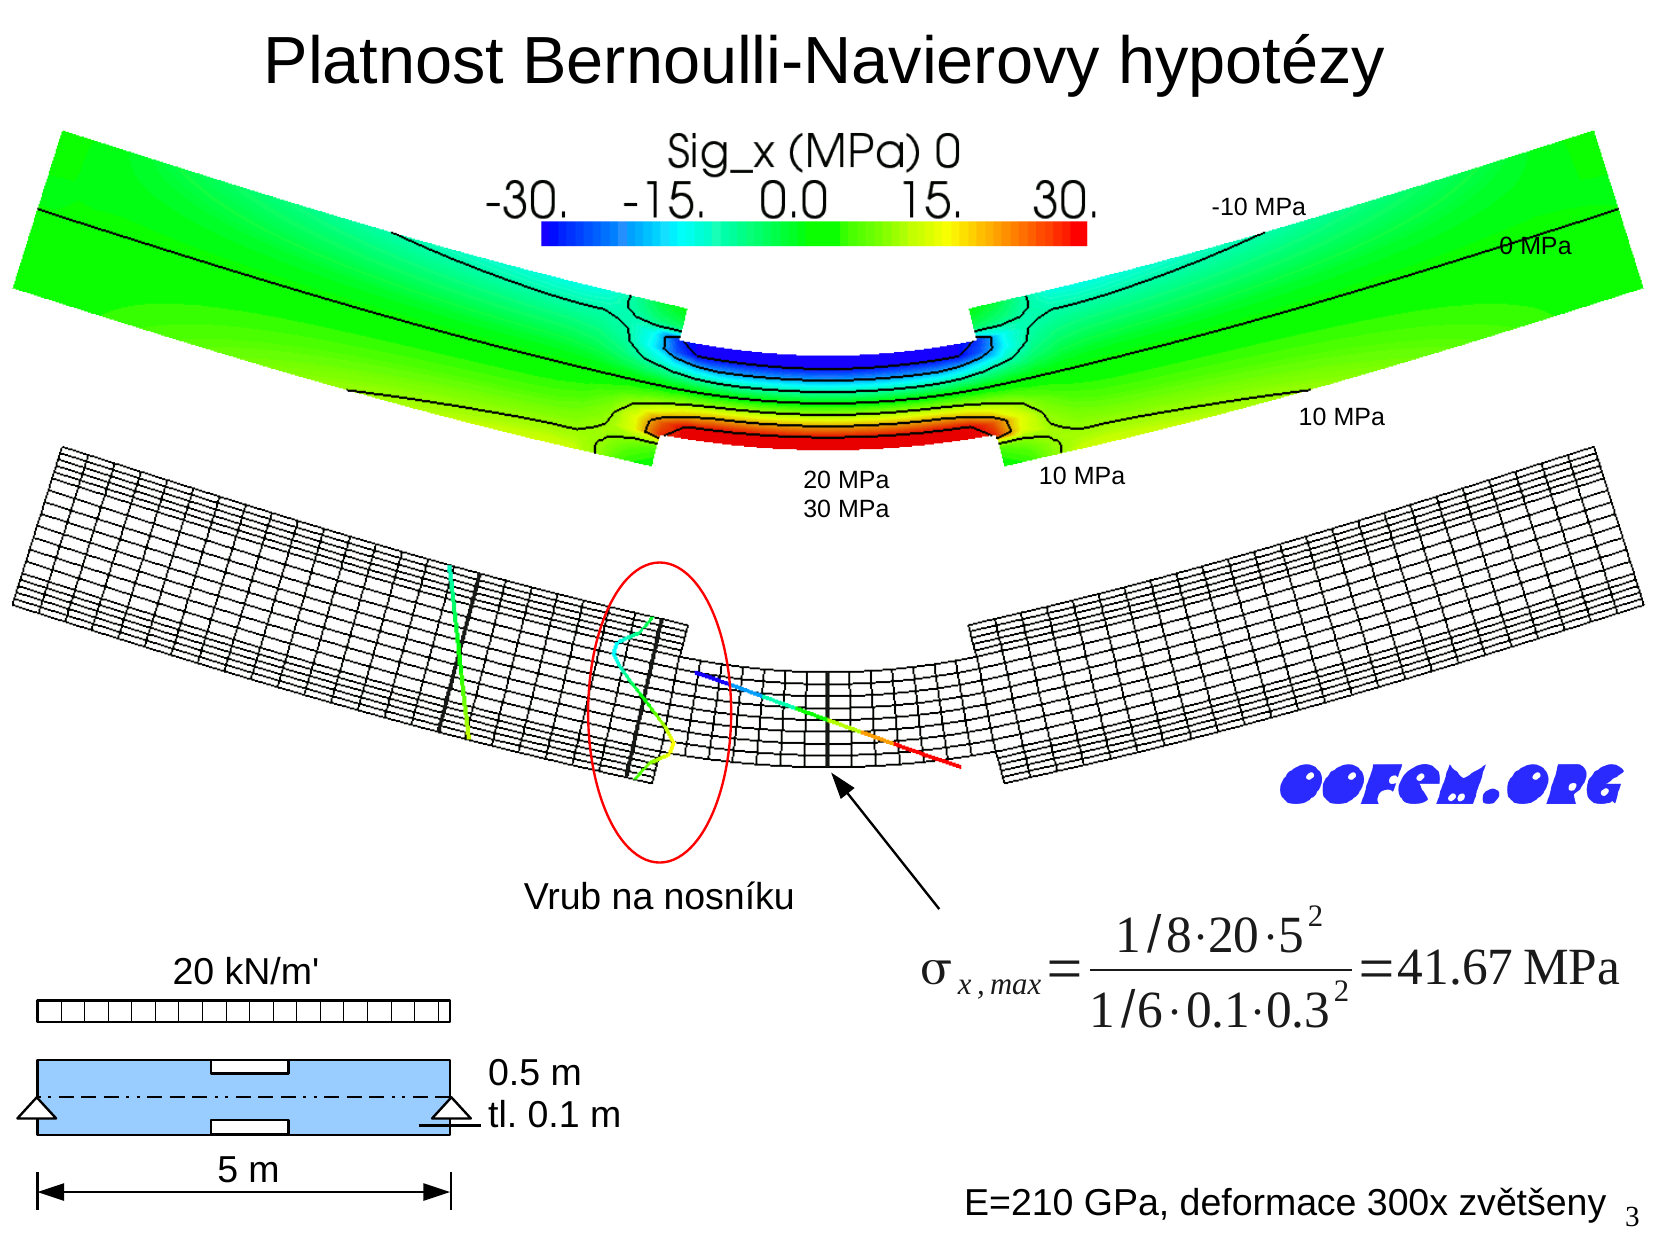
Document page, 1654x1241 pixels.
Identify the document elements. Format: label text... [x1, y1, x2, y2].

text_box 0.5 m tl. 0.1 m [473, 1043, 634, 1152]
text_box E=210 GPa, deformace 300x zvětšeny [949, 1174, 1617, 1236]
text_box 5 m [202, 1140, 295, 1202]
text_box -10 MPa [1196, 185, 1330, 232]
text_box 0 MPa [1484, 224, 1618, 271]
picture [4, 110, 1654, 804]
picture [590, 564, 729, 799]
text_box [37, 1000, 450, 1023]
text_box Vrub na nosníku [508, 867, 810, 930]
title Platnost Bernoulli-Navierovy hypotézy [37, 8, 1613, 110]
text_box 10 MPa [1024, 454, 1158, 501]
text_box 10 MPa [1283, 394, 1417, 442]
text_box [17, 1059, 471, 1135]
text_box 20 kN/m' [157, 943, 335, 1005]
chart [900, 900, 1633, 1039]
text_box 20 MPa 30 MPa [788, 458, 922, 537]
